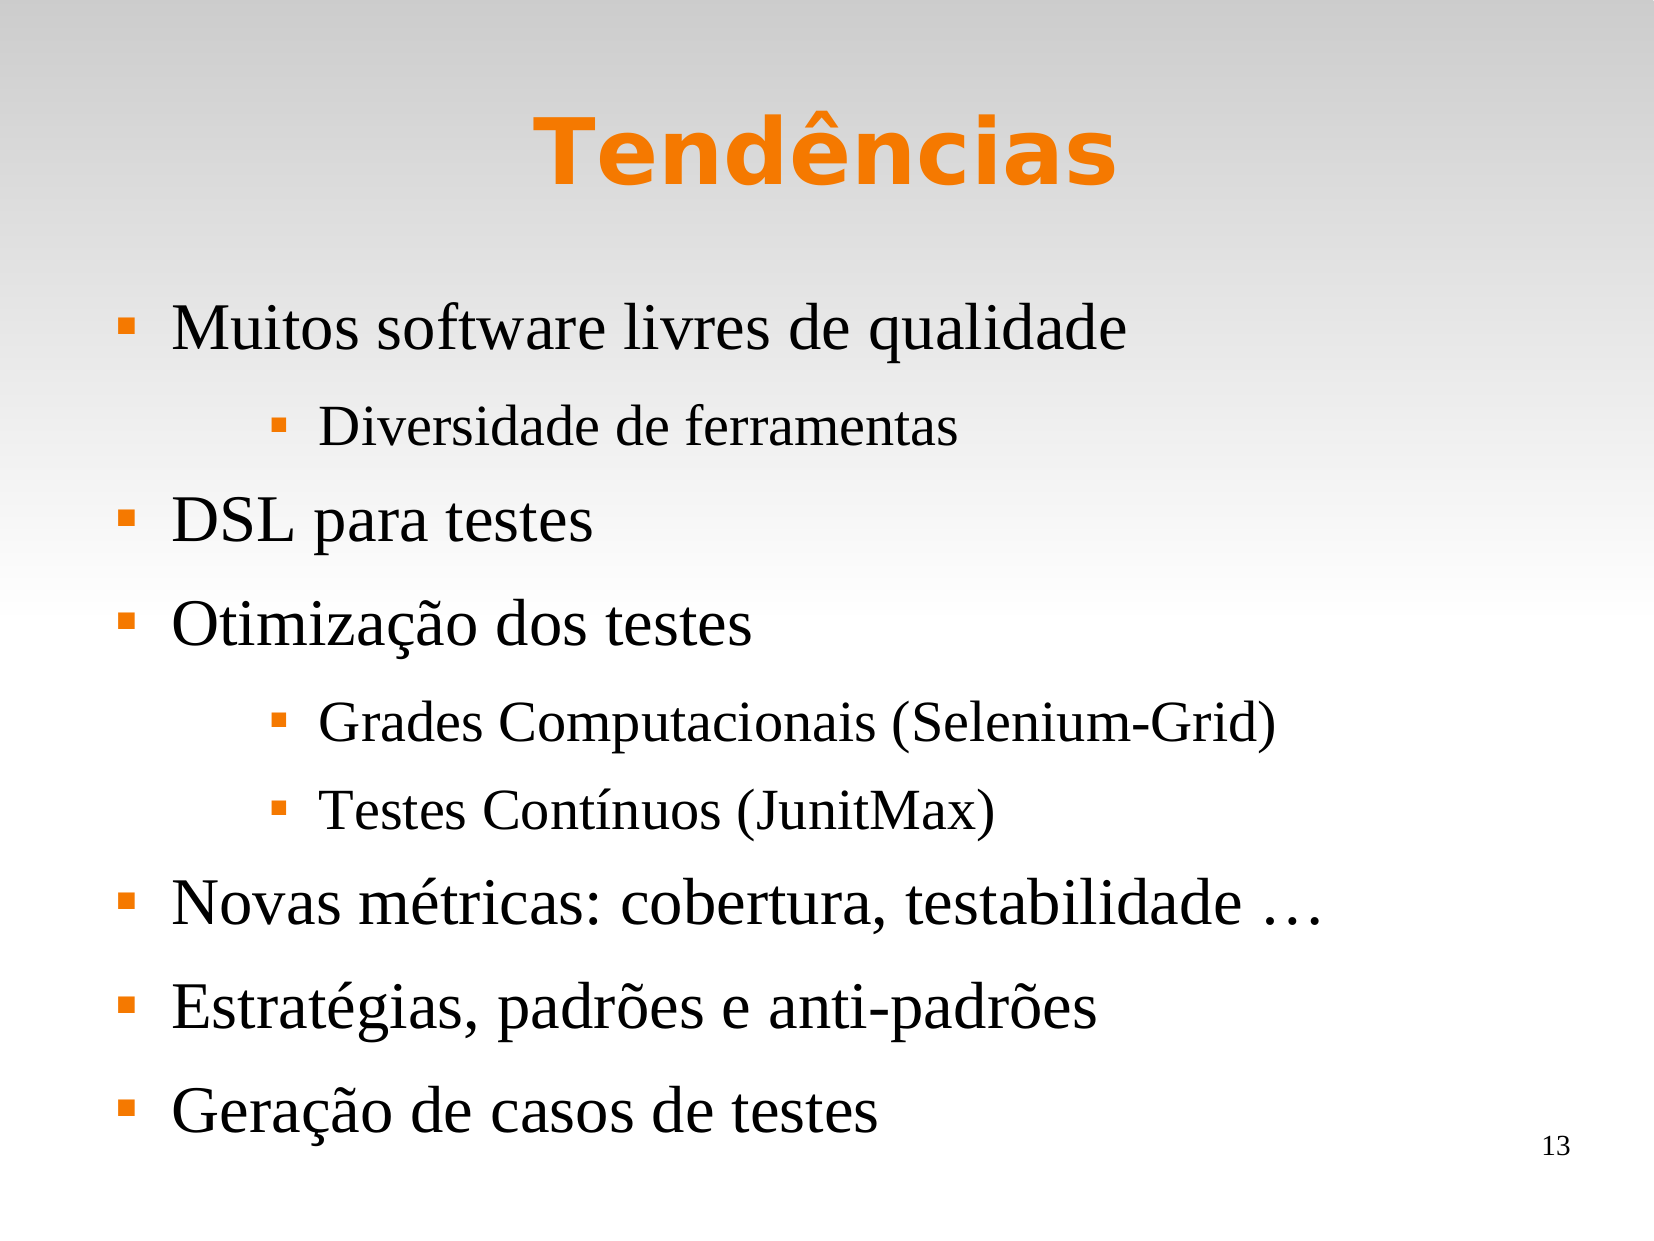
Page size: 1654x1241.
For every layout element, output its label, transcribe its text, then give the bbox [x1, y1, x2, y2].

title Tendências [82, 49, 1571, 257]
list Muitos software livres de qualidade Diversidade de ferramentas DSL para testes Otimização dos testes Grades Computacionais (Selenium-Grid) Testes Contínuos (JunitMax) Novas métricas: cobertura, testabilidade … Estratégias, padrões e anti-padrões Geração de casos de testes [82, 290, 1571, 1206]
